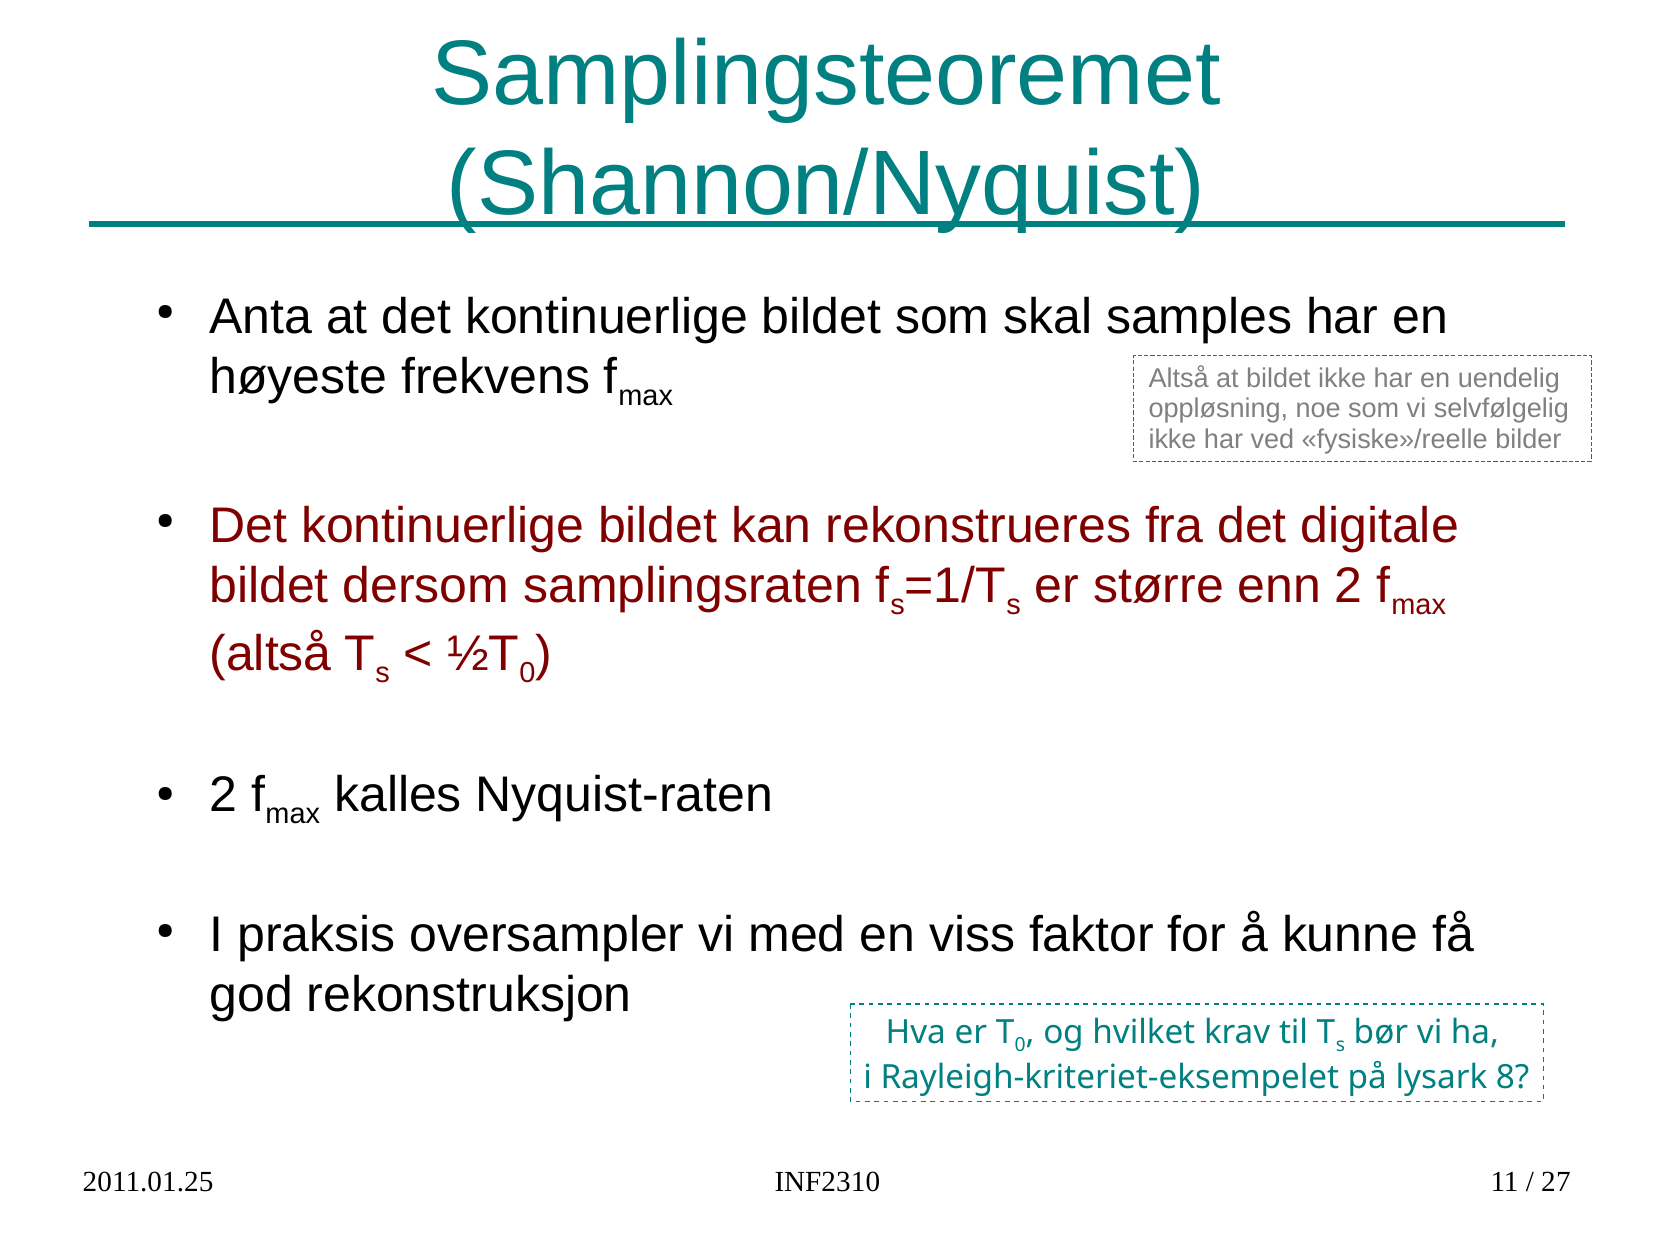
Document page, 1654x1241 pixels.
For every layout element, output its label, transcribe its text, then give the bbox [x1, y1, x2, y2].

text_box Hva er T0, og hvilket krav til Ts bør vi ha, i Rayleigh-kriteriet-eksempelet på lysark 8? [850, 1003, 1544, 1102]
text_box Altså at bildet ikke har en uendelig oppløsning, noe som vi selvfølgelig ikke har ved «fysiske»/reelle bilder [1133, 355, 1582, 462]
title Samplingsteoremet (Shannon/Nyquist) [123, 5, 1530, 241]
list Anta at det kontinuerlige bildet som skal samples har en høyeste frekvens fmax Det kontinuerlige bildet kan rekonstrueres fra det digitale bildet dersom samplingsraten fs=1/Ts er større enn 2 fmax (altså Ts < ½T0) 2 fmax kalles Nyquist-raten I praksis oversampler vi med en viss faktor for å kunne få god rekonstruksjon [123, 275, 1530, 1030]
